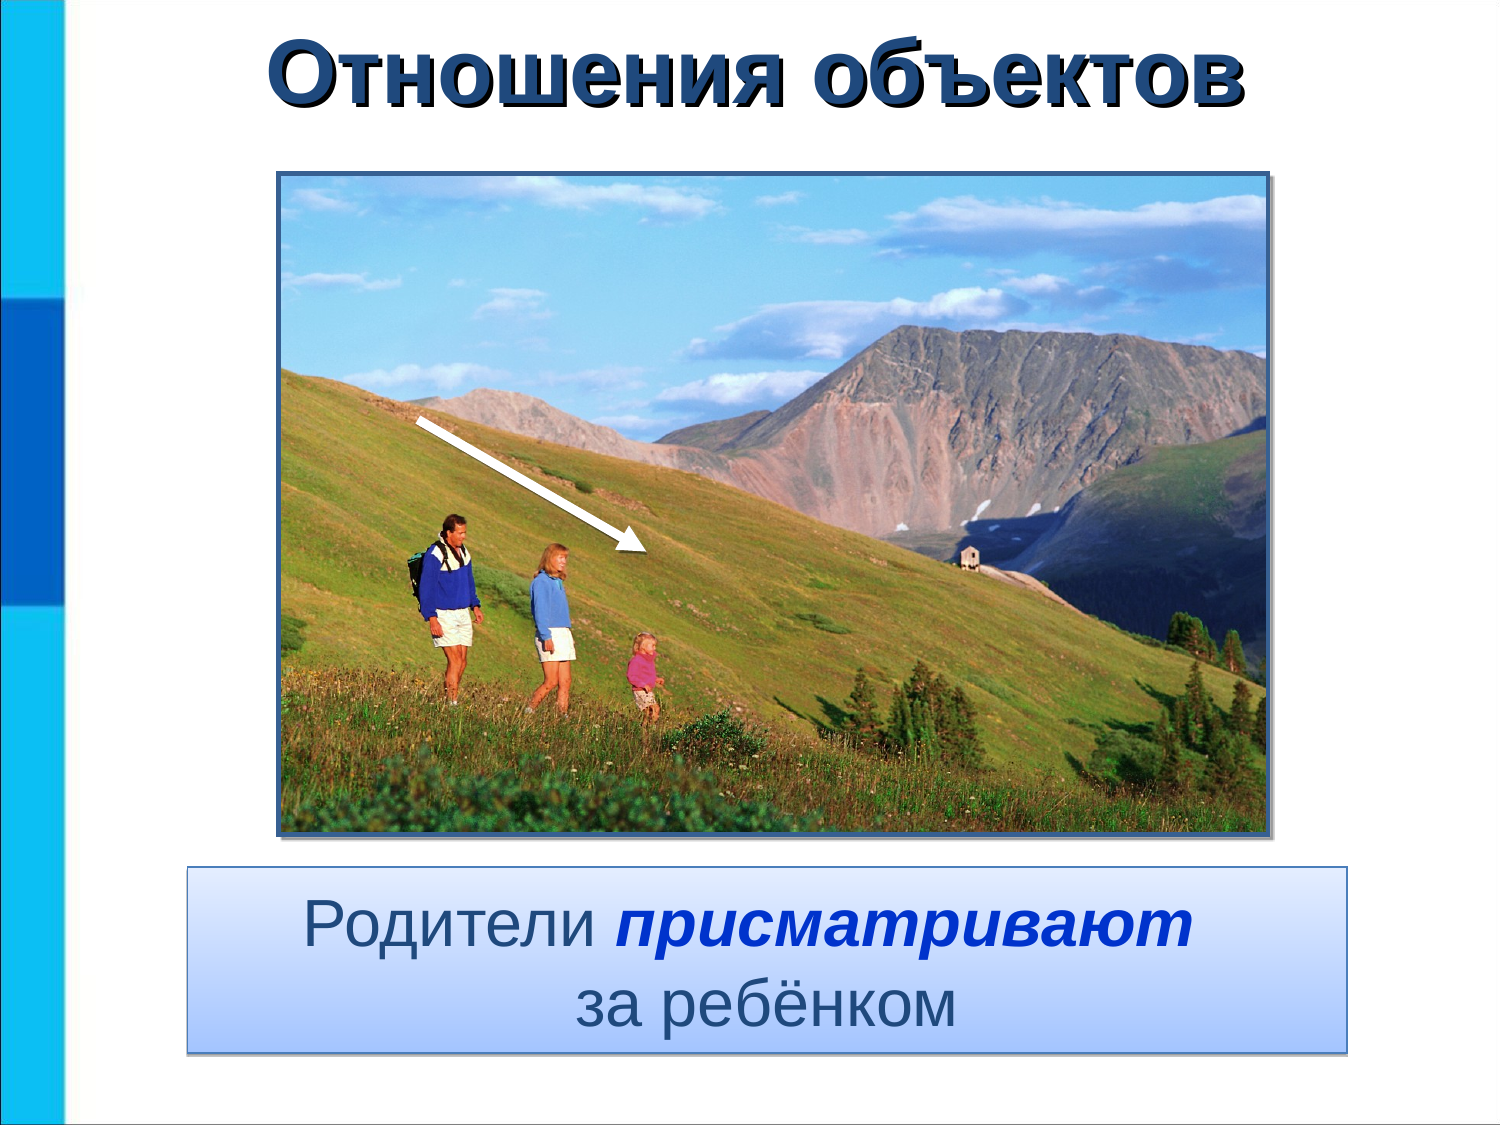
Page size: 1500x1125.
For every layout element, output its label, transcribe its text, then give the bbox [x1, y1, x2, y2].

picture [0, 0, 1500, 1125]
text_box Отношения объектов [128, 24, 1383, 129]
title Родители присматривают за ребёнком [187, 867, 1347, 1053]
